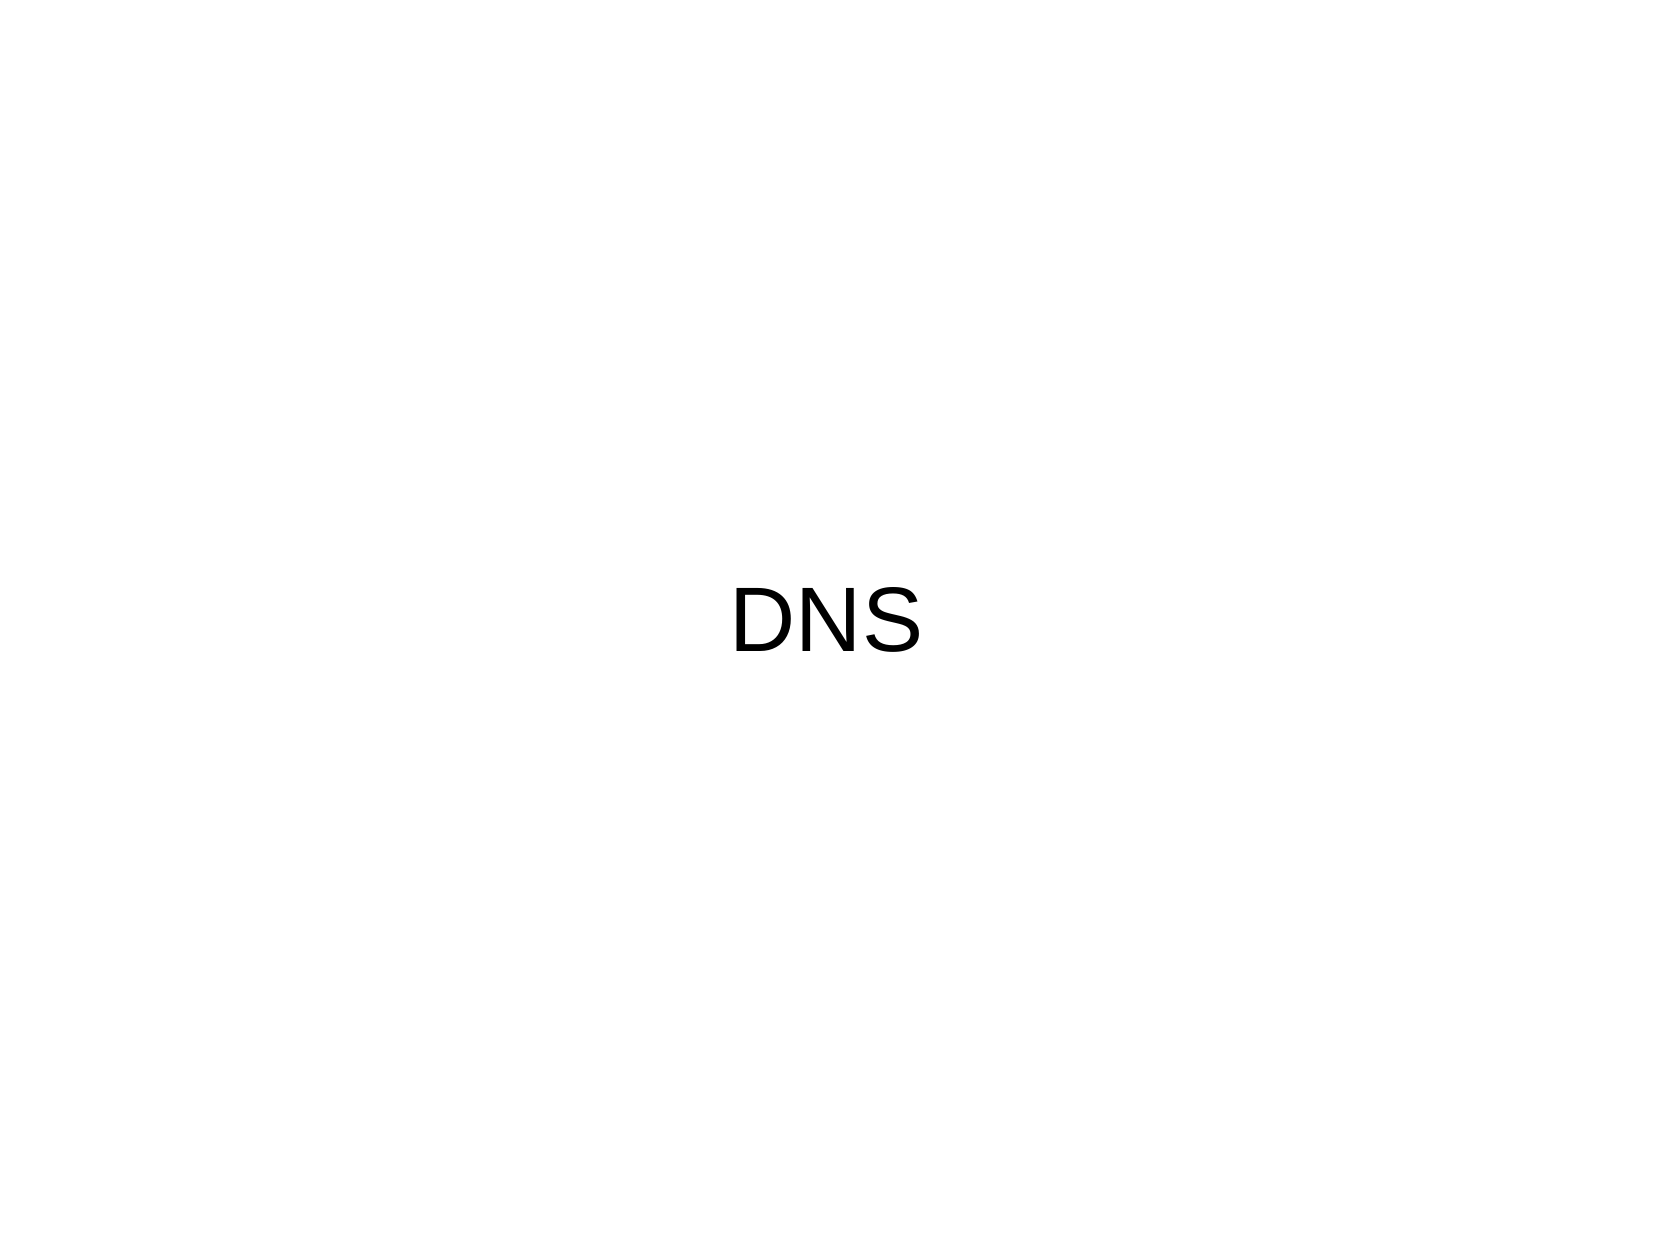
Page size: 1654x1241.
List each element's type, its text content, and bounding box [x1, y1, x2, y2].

title DNS [82, 516, 1571, 724]
